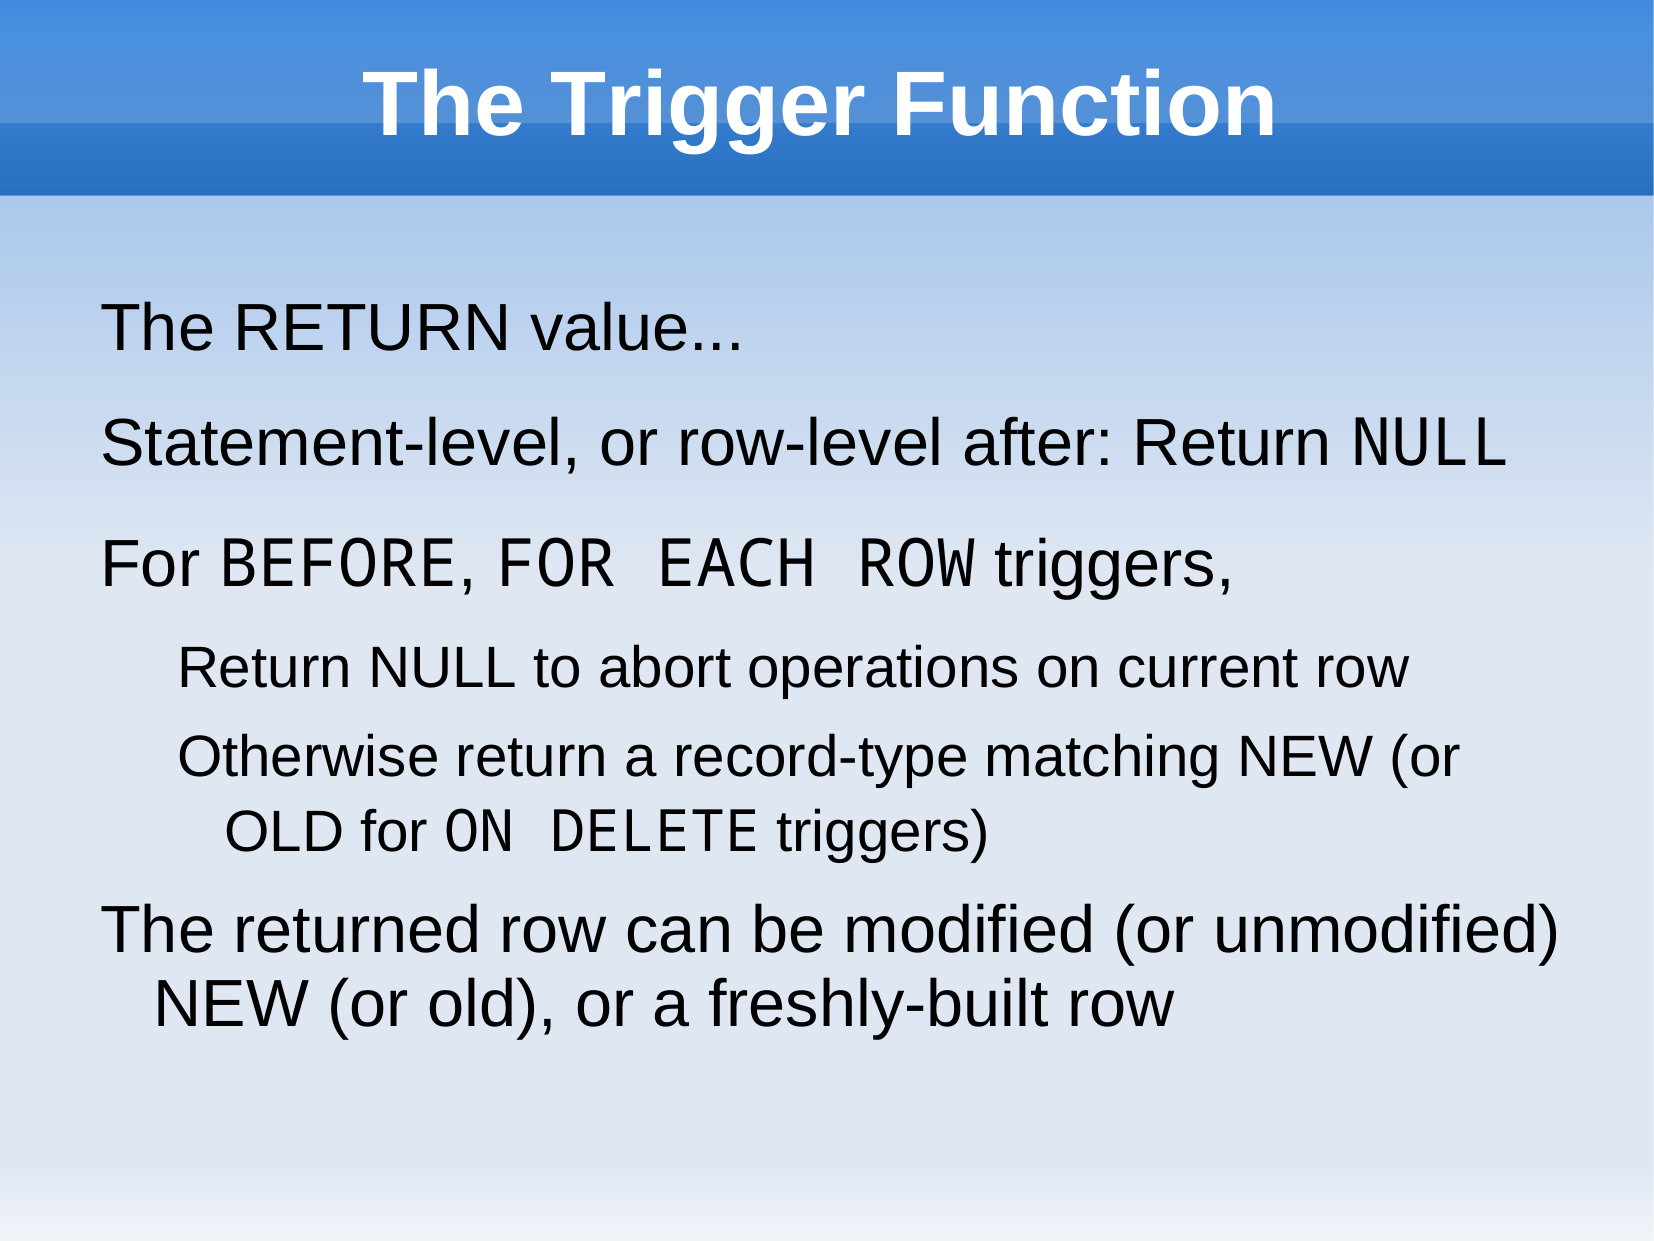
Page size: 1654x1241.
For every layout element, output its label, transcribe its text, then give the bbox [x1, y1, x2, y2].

picture [0, 0, 1654, 1241]
list The RETURN value... Statement-level, or row-level after: Return NULL For BEFORE, FOR EACH ROW triggers, Return NULL to abort operations on current row Otherwise return a record-type matching NEW (or OLD for ON DELETE triggers) The returned row can be modified (or unmodified) NEW (or old), or a freshly-built row [82, 290, 1571, 1094]
title The Trigger Function [76, 7, 1565, 200]
